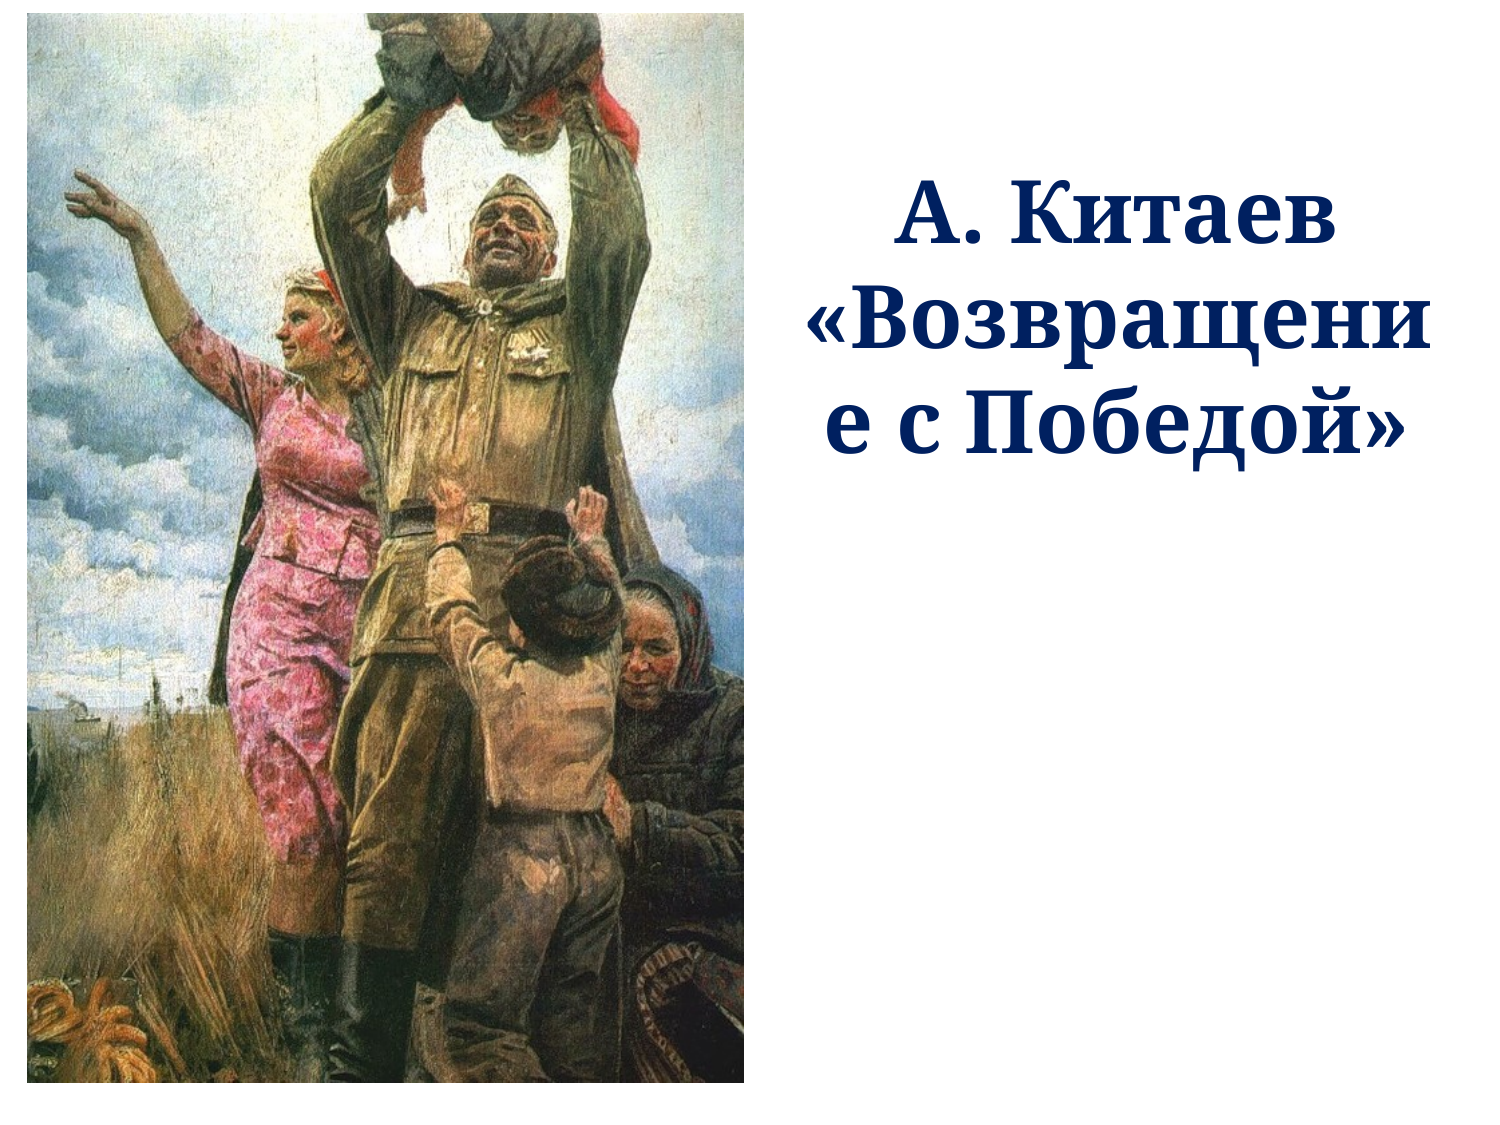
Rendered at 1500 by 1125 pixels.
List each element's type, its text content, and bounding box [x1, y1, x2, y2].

title А. Китаев «Возвращение с Победой» [785, 149, 1449, 467]
picture [27, 13, 744, 1083]
